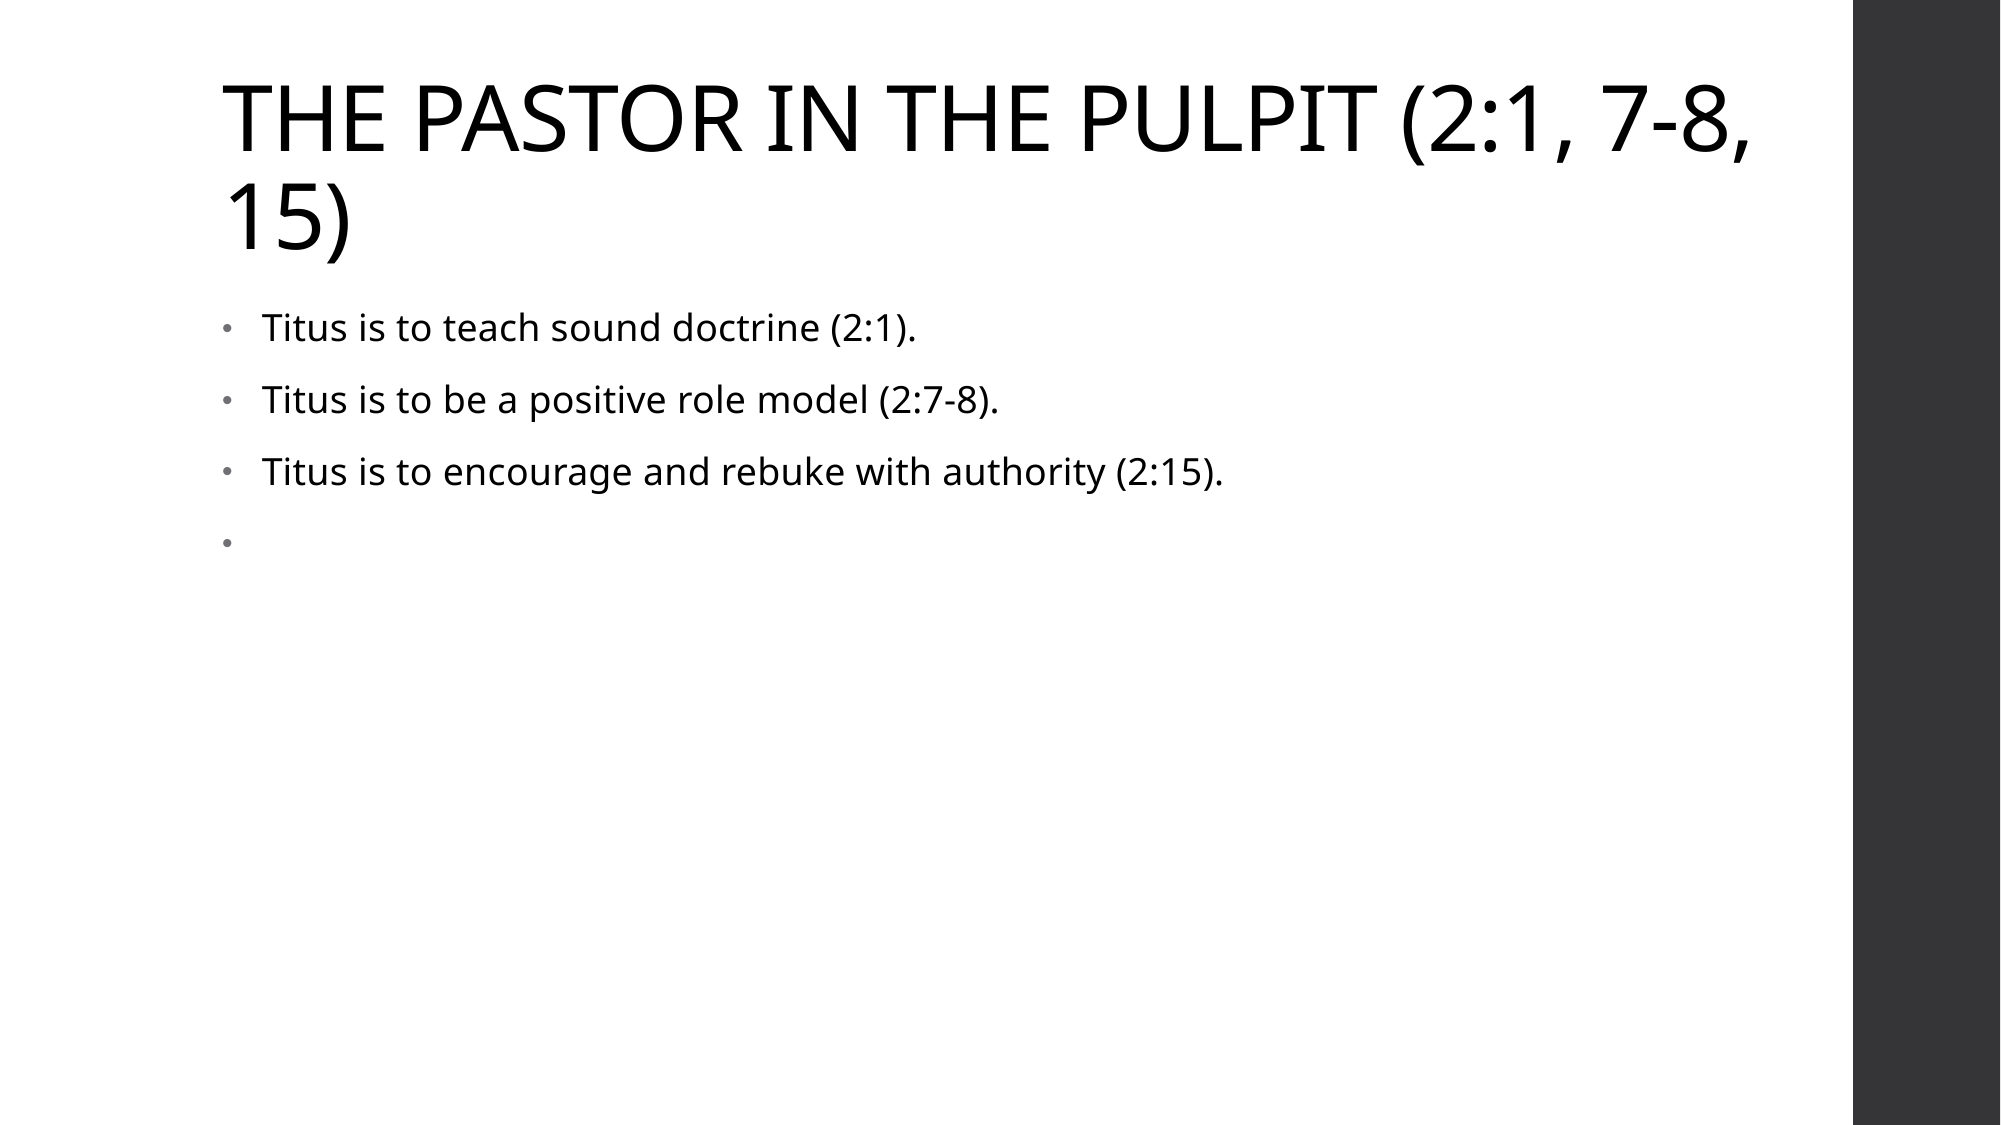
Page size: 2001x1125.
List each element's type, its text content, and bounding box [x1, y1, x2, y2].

list Titus is to teach sound doctrine (2:1). Titus is to be a positive role model (2:7-8). Titus is to encourage and rebuke with authority (2:15). [206, 299, 1617, 1014]
title THE PASTOR IN THE PULPIT (2:1, 7-8, 15) [206, 60, 1797, 278]
